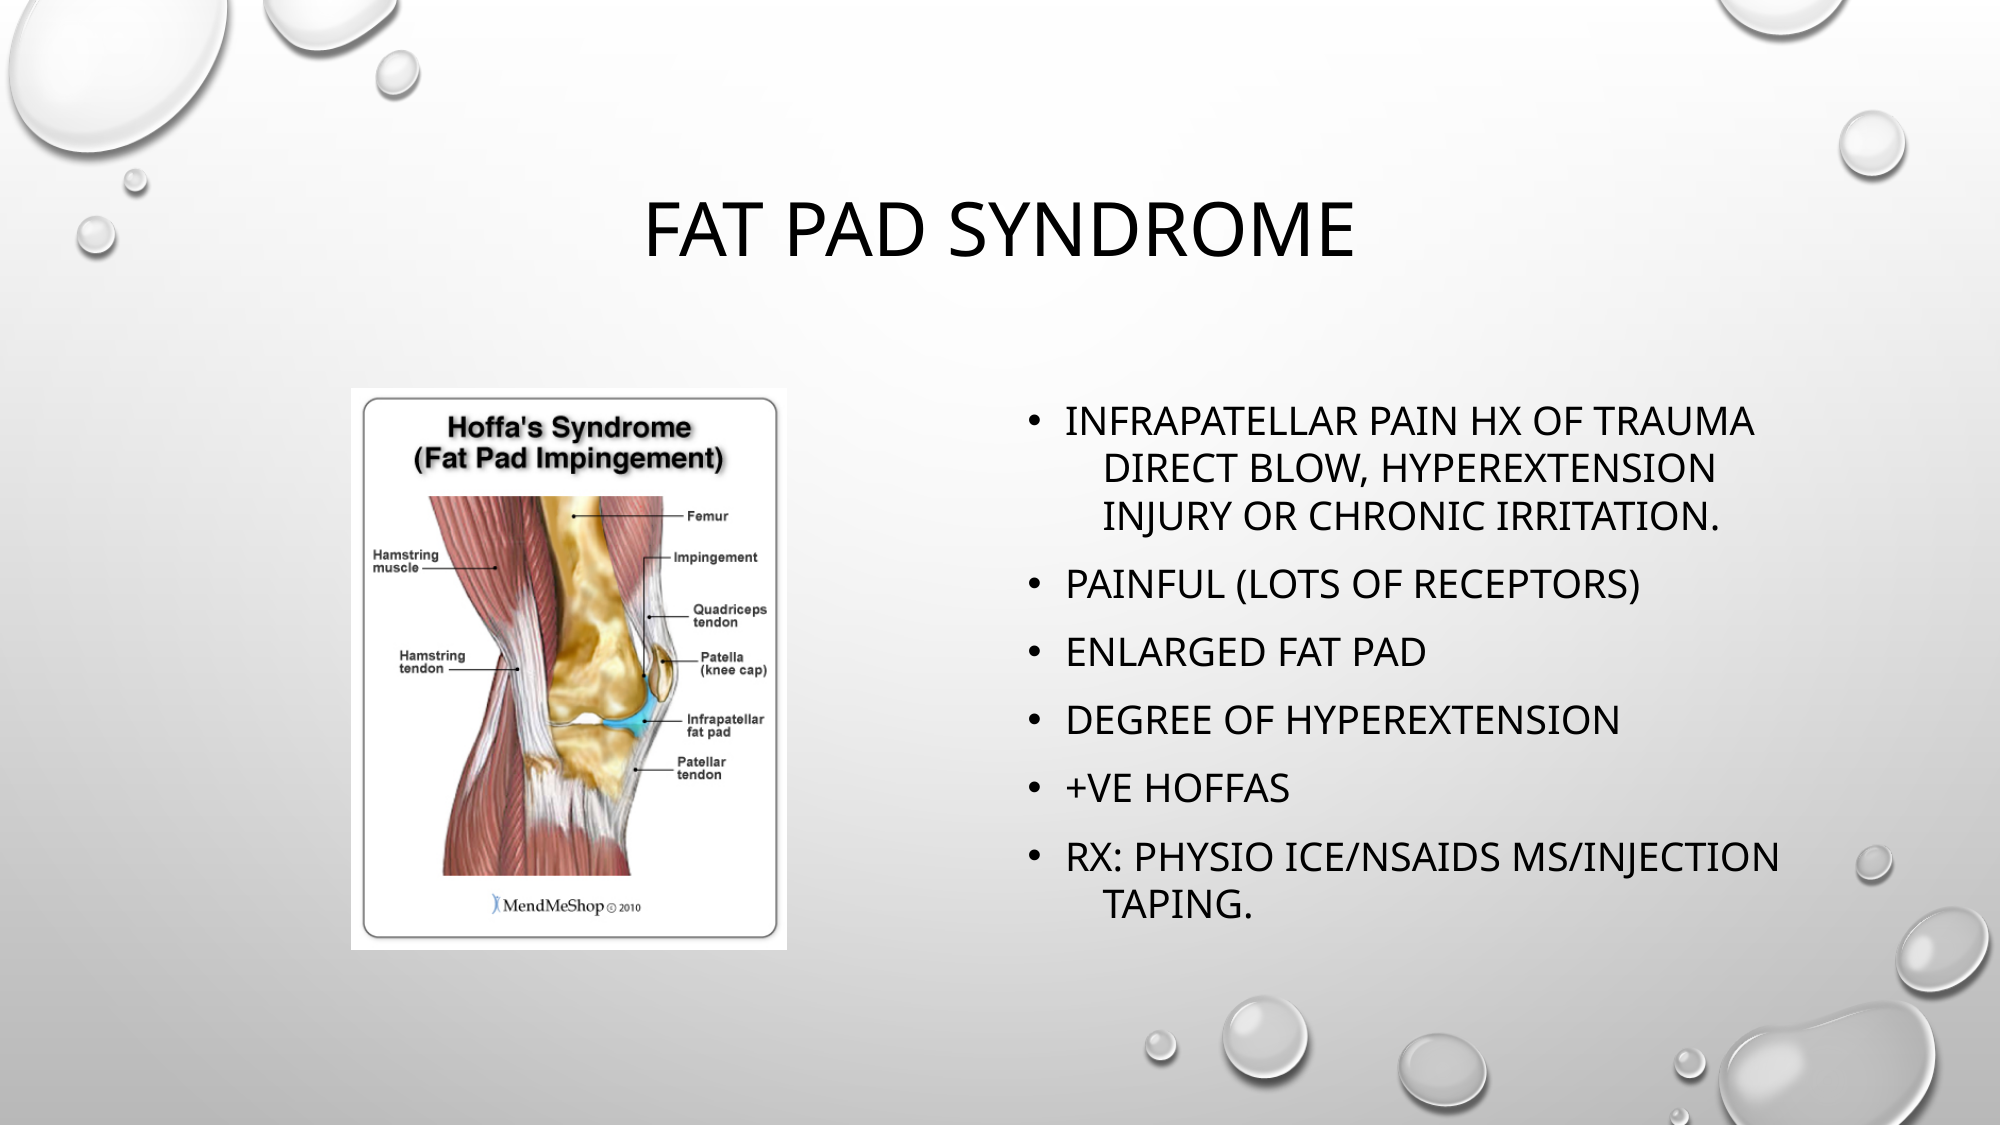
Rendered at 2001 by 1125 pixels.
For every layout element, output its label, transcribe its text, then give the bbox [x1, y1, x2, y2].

title Fat pad syndrome [149, 101, 1851, 364]
list Infrapatellar pain Hx of trauma direct blow, hyperextension injury or chronic irritation. Painful (lots of receptors) Enlarged fat pad Degree of hyperextension +ve hoffas Rx: physio ice/nsaids ms/injection taping. [1012, 388, 1851, 950]
picture [351, 388, 787, 951]
